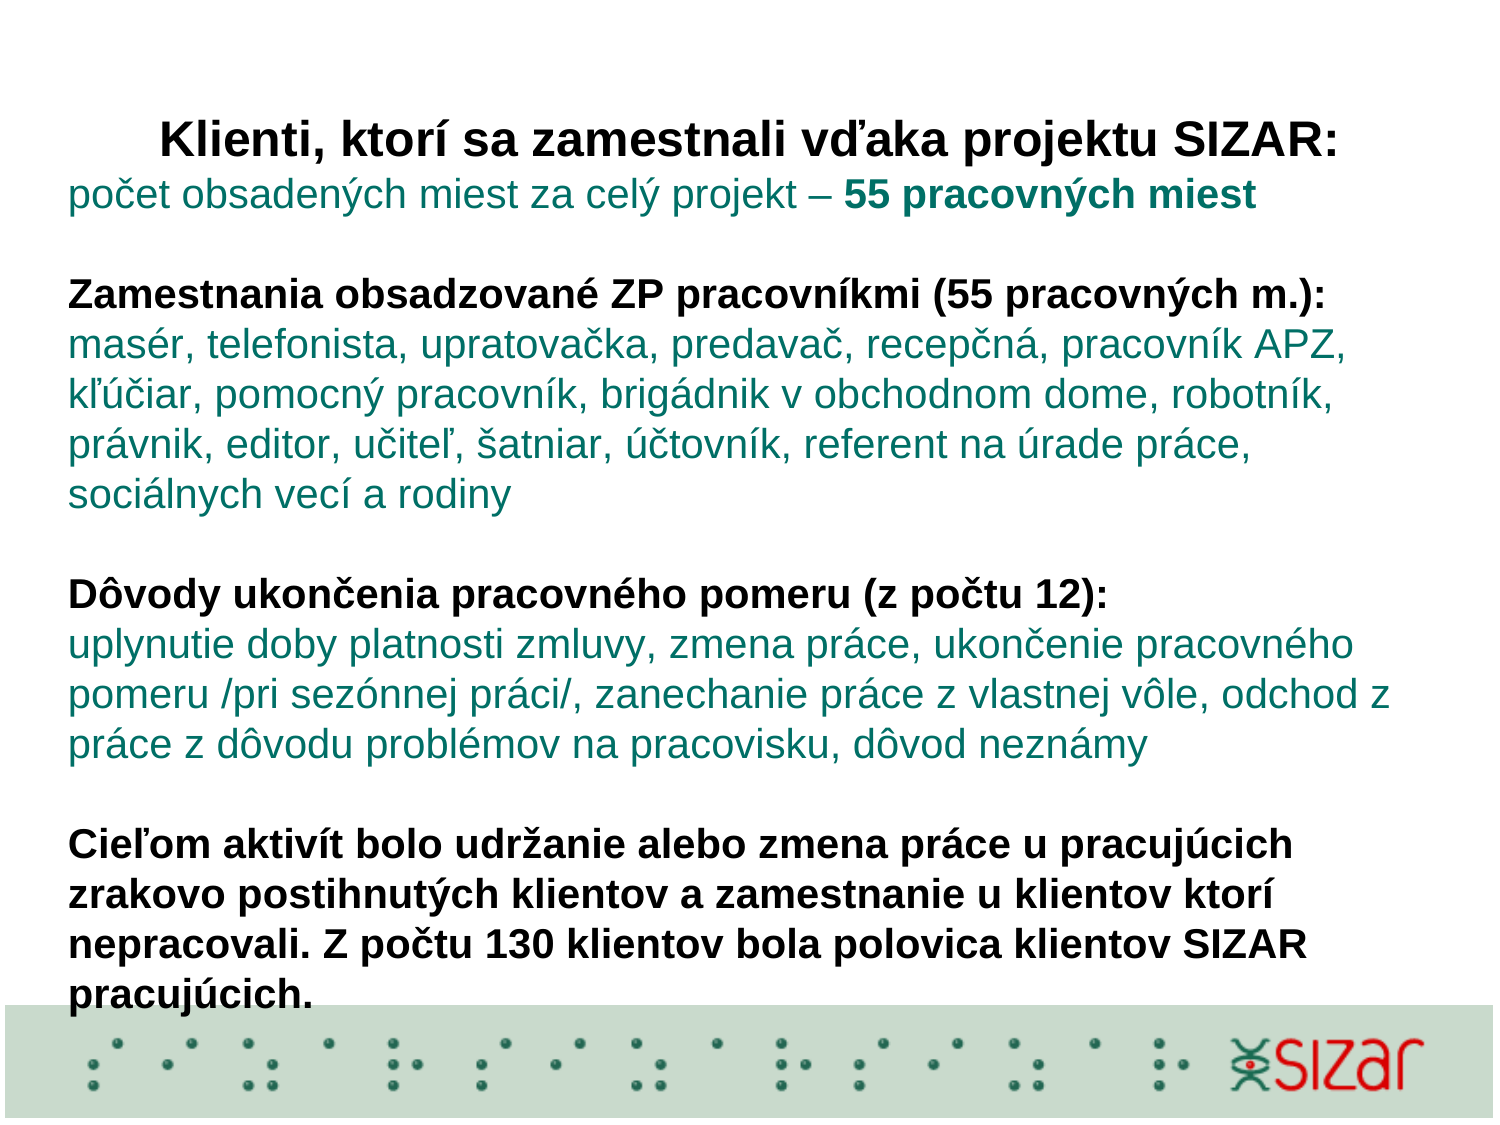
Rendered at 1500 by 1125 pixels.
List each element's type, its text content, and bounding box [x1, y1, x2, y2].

text_box Klienti, ktorí sa zamestnali vďaka projektu SIZAR: počet obsadených miest za celý projekt – 55 pracovných miest Zamestnania obsadzované ZP pracovníkmi (55 pracovných m.): masér, telefonista, upratovačka, predavač, recepčná, pracovník APZ, kľúčiar, pomocný pracovník, brigádnik v obchodnom dome, robotník, právnik, editor, učiteľ, šatniar, účtovník, referent na úrade práce, sociálnych vecí a rodiny Dôvody ukončenia pracovného pomeru (z počtu 12): uplynutie doby platnosti zmluvy, zmena práce, ukončenie pracovného pomeru /pri sezónnej práci/, zanechanie práce z vlastnej vôle, odchod z práce z dôvodu problémov na pracovisku, dôvod neznámy Cieľom aktivít bolo udržanie alebo zmena práce u pracujúcich zrakovo postihnutých klientov a zamestnanie u klientov ktorí nepracovali. Z počtu 130 klientov bola polovica klientov SIZAR pracujúcich. [53, 18, 1447, 1025]
picture [5, 1005, 1493, 1118]
